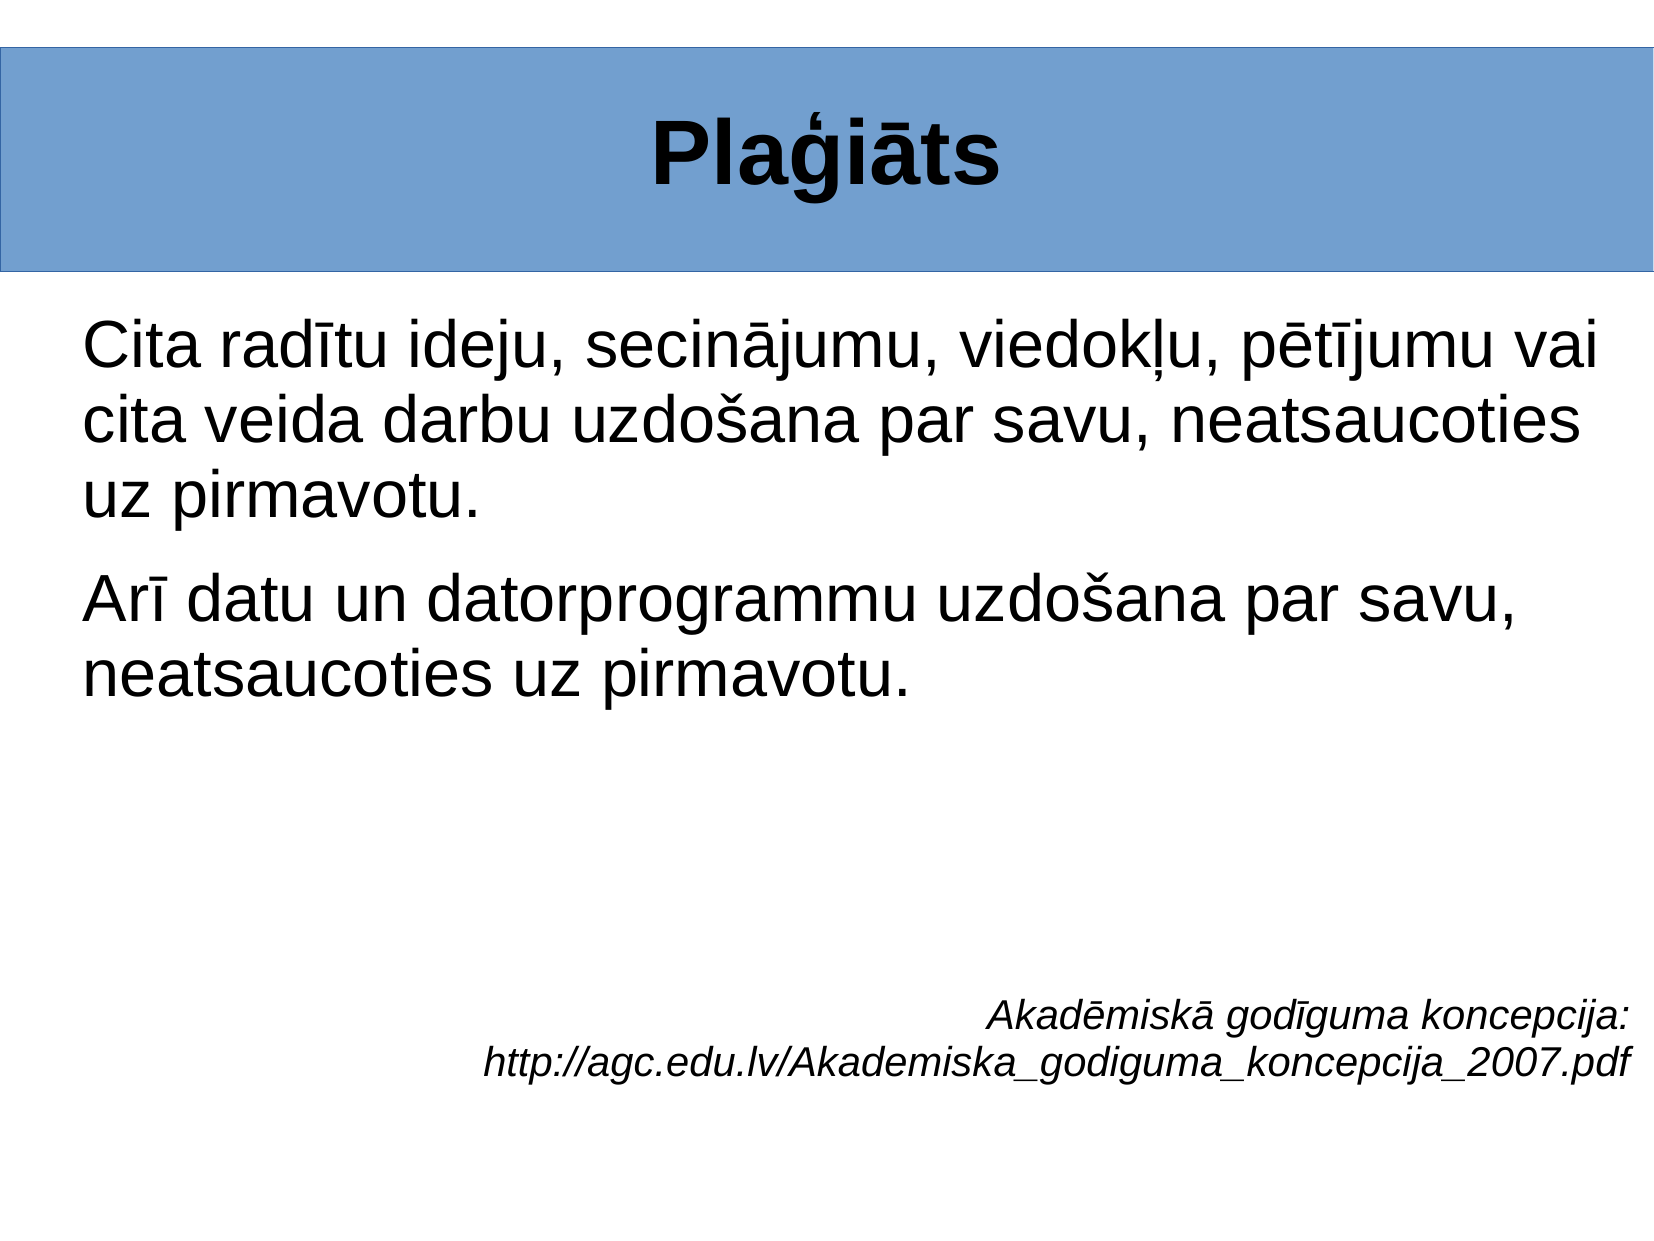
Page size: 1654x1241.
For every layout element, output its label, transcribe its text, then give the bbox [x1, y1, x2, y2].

text_box Akadēmiskā godīguma koncepcija: http://agc.edu.lv/Akademiska_godiguma_koncepcija_2007.pdf [0, 992, 1631, 1232]
list Cita radītu ideju, secinājumu, viedokļu, pētījumu vai cita veida darbu uzdošana par savu, neatsaucoties uz pirmavotu. Arī datu un datorprogrammu uzdošana par savu, neatsaucoties uz pirmavotu. [82, 307, 1619, 992]
text_box [0, 47, 1654, 272]
title Plaģiāts [82, 49, 1571, 257]
